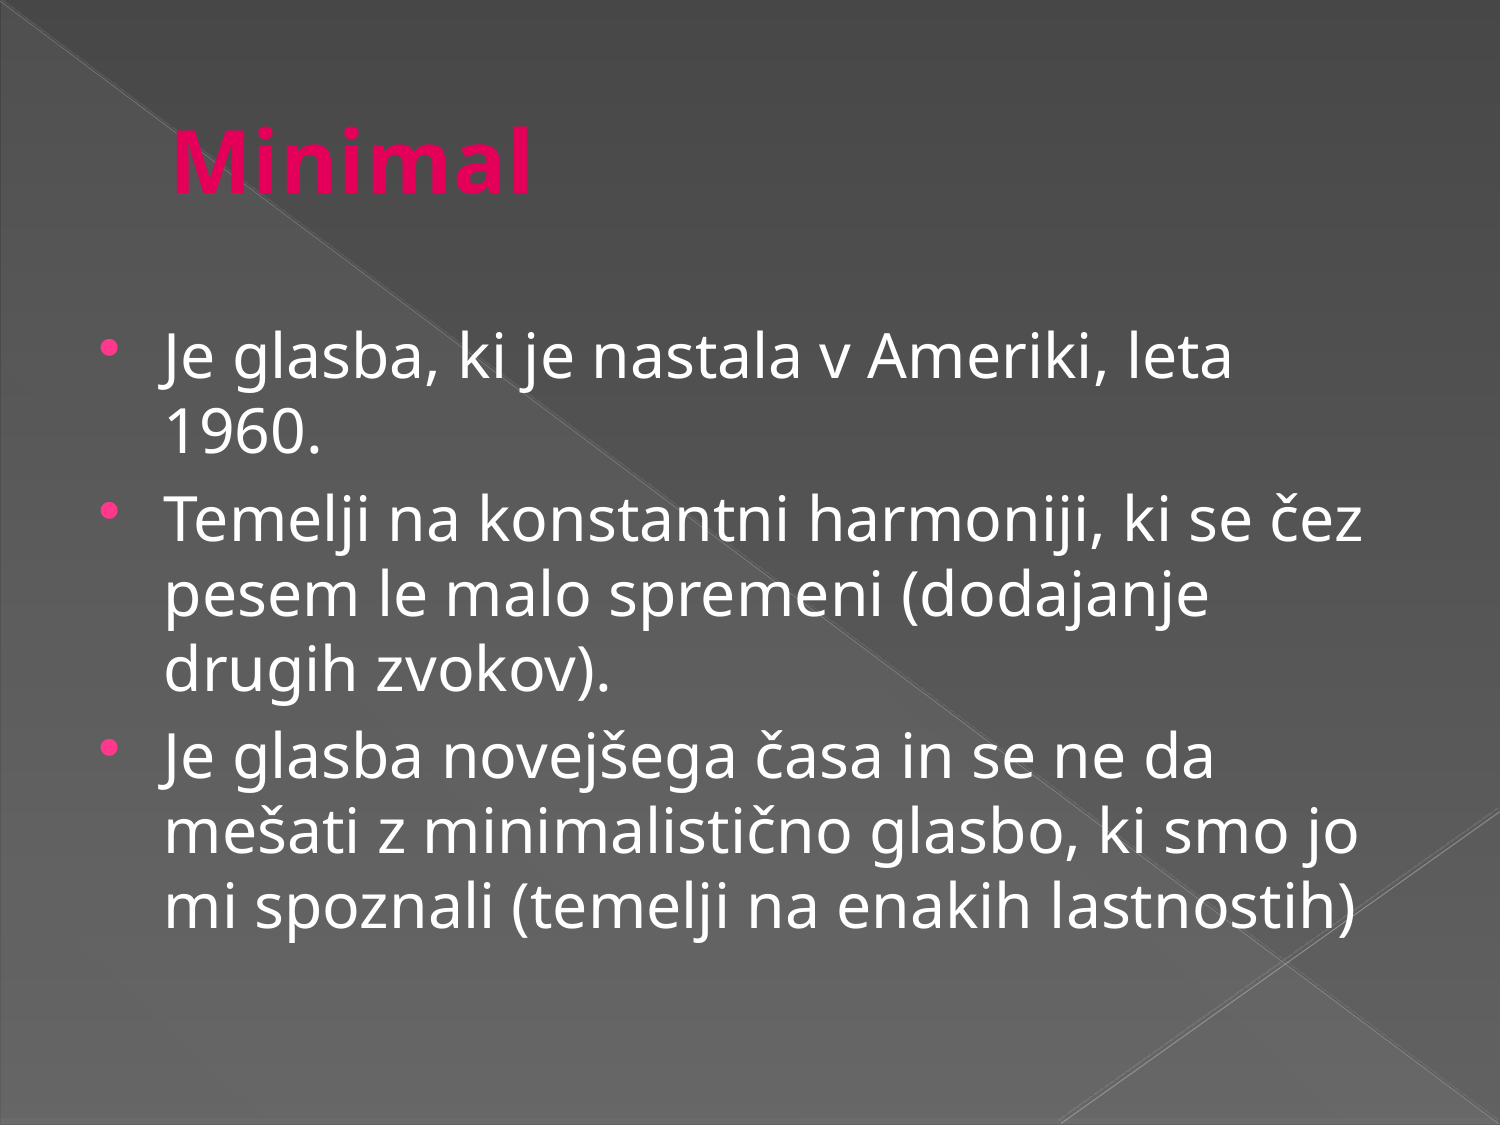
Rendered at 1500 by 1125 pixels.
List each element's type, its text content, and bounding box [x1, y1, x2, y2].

title Minimal [75, 43, 1425, 274]
list Je glasba, ki je nastala v Ameriki, leta 1960. Temelji na konstantni harmoniji, ki se čez pesem le malo spremeni (dodajanje drugih zvokov). Je glasba novejšega časa in se ne da mešati z minimalistično glasbo, ki smo jo mi spoznali (temelji na enakih lastnostih) [75, 308, 1425, 1059]
